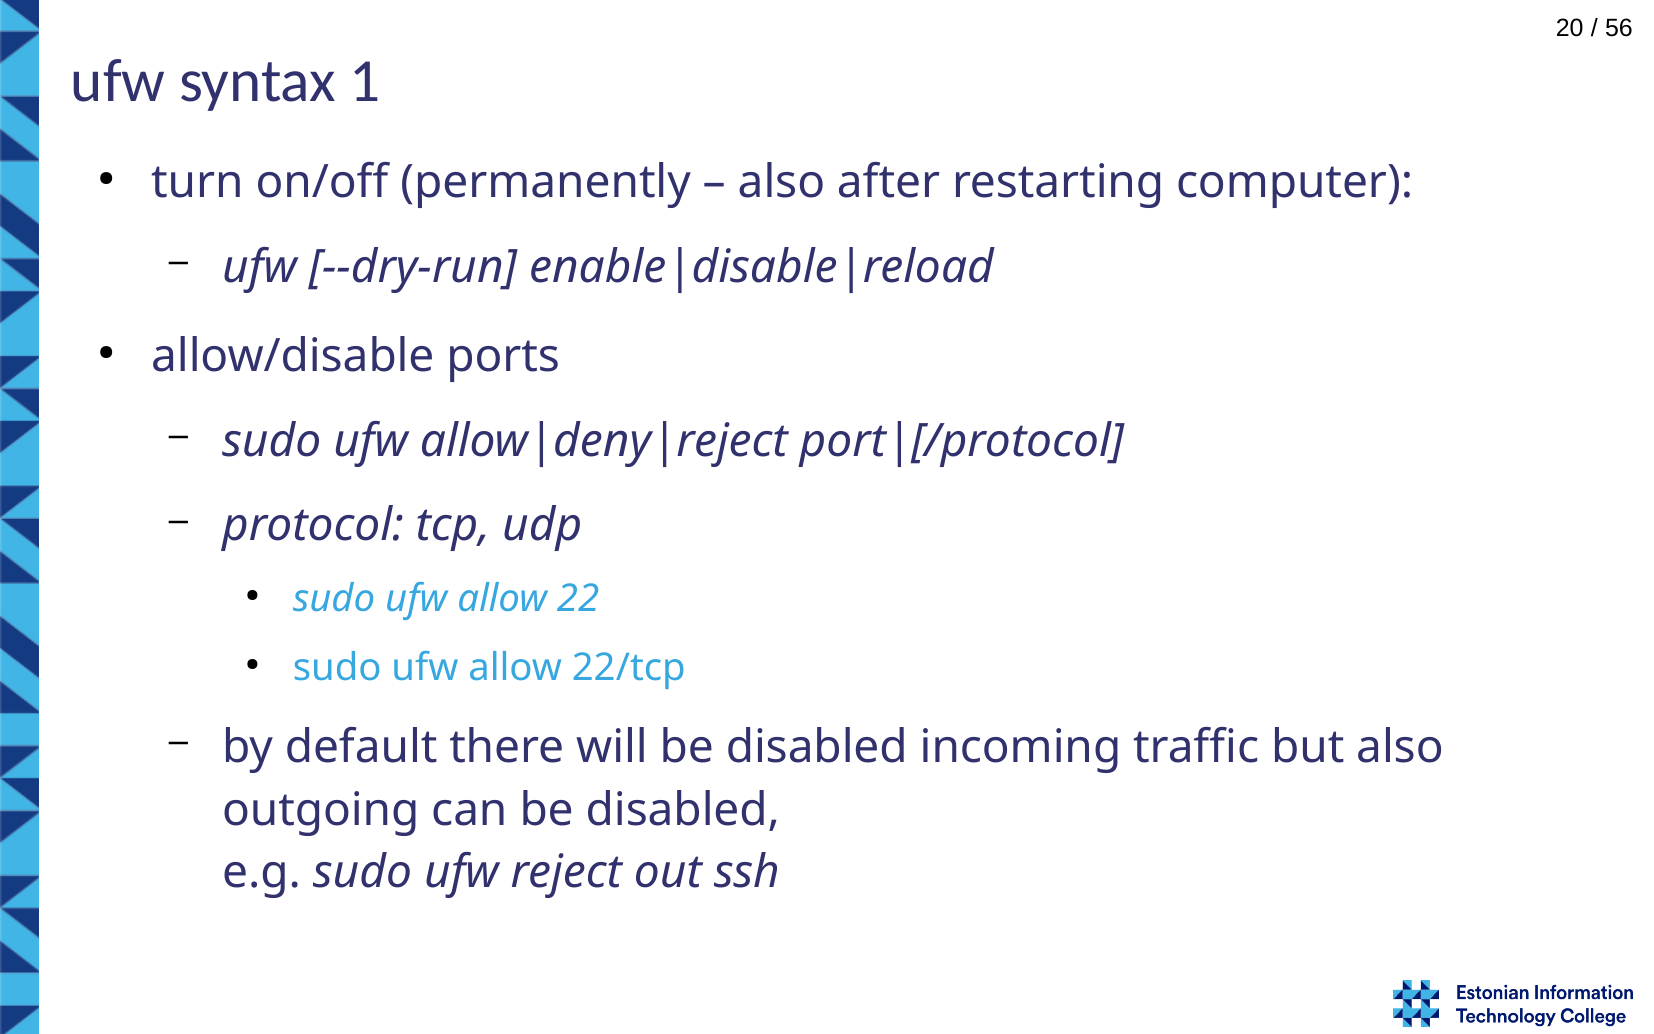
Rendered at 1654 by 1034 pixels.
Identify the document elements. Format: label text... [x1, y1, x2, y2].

title ufw syntax 1 [70, 41, 1630, 130]
list turn on/off (permanently – also after restarting computer): ufw [--dry-run] enable|disable|reload allow/disable ports sudo ufw allow|deny|reject port|[/protocol] protocol: tcp, udp sudo ufw allow 22 sudo ufw allow 22/tcp by default there will be disabled incoming traffic but also outgoing can be disabled, e.g. sudo ufw reject out ssh [80, 148, 1536, 916]
picture [1393, 980, 1633, 1027]
